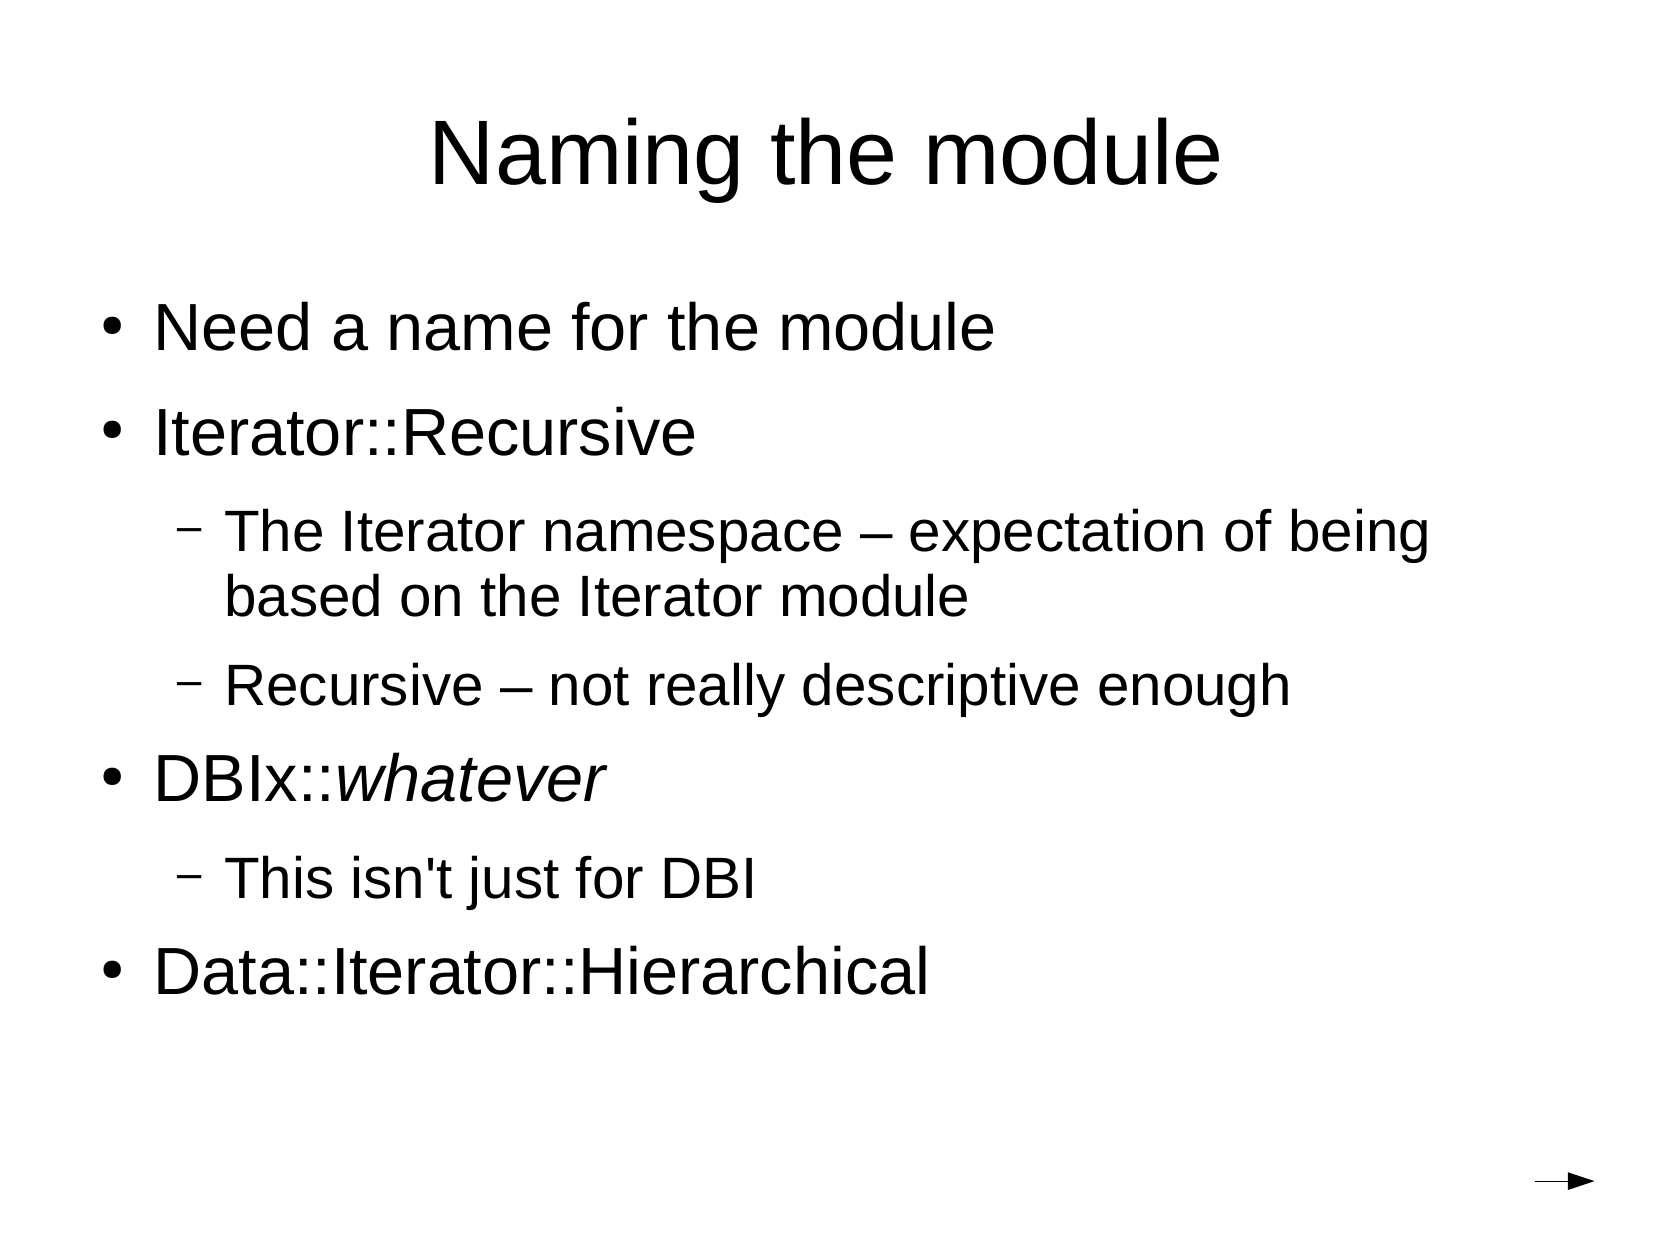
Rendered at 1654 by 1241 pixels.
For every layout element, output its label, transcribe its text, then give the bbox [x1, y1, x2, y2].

title Naming the module [82, 56, 1571, 250]
list Need a name for the module Iterator::Recursive The Iterator namespace – expectation of being based on the Iterator module Recursive – not really descriptive enough DBIx::whatever This isn't just for DBI Data::Iterator::Hierarchical [82, 290, 1571, 1094]
